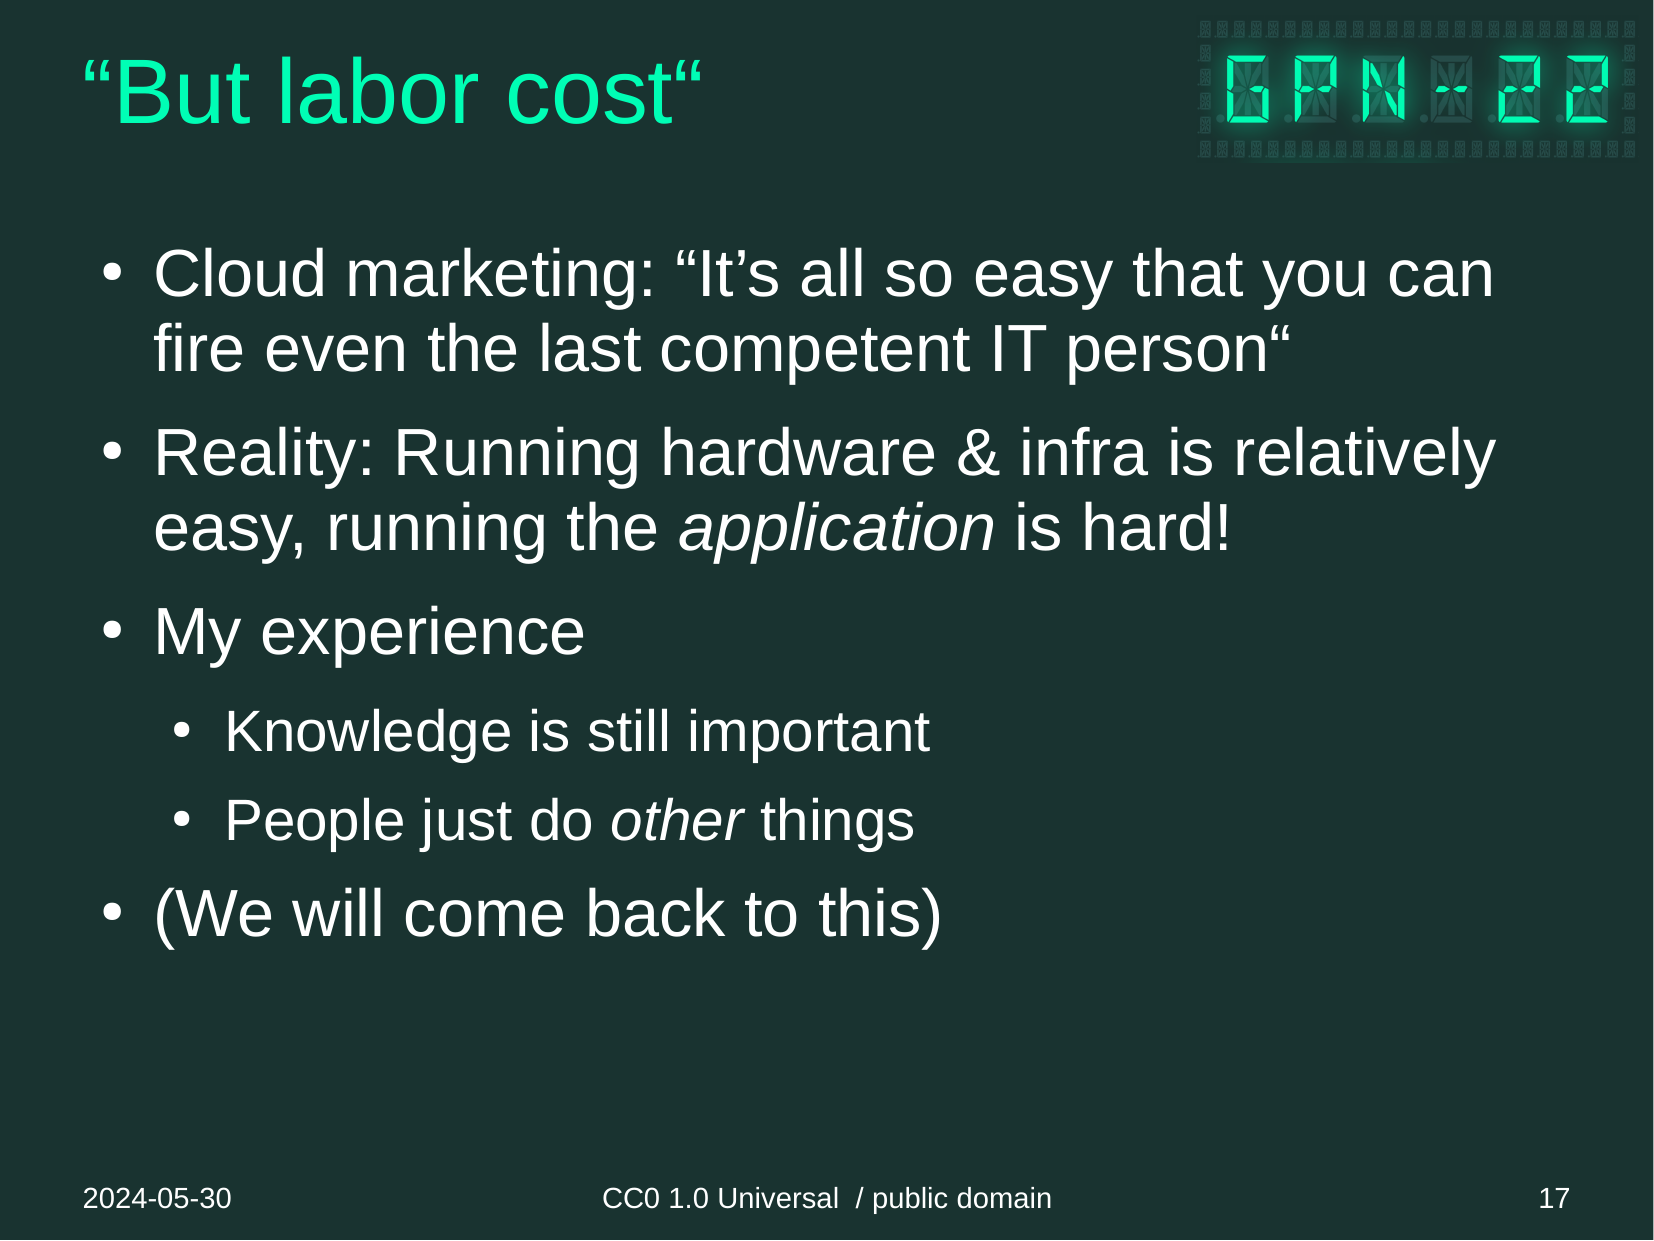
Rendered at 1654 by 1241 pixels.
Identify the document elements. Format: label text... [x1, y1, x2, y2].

list Cloud marketing: “It’s all so easy that you can fire even the last competent IT person“ Reality: Running hardware & infra is relatively easy, running the application is hard! My experience Knowledge is still important People just do other things (We will come back to this) [82, 236, 1571, 1046]
title “But labor cost“ [82, 40, 1004, 143]
picture [1196, 15, 1639, 163]
